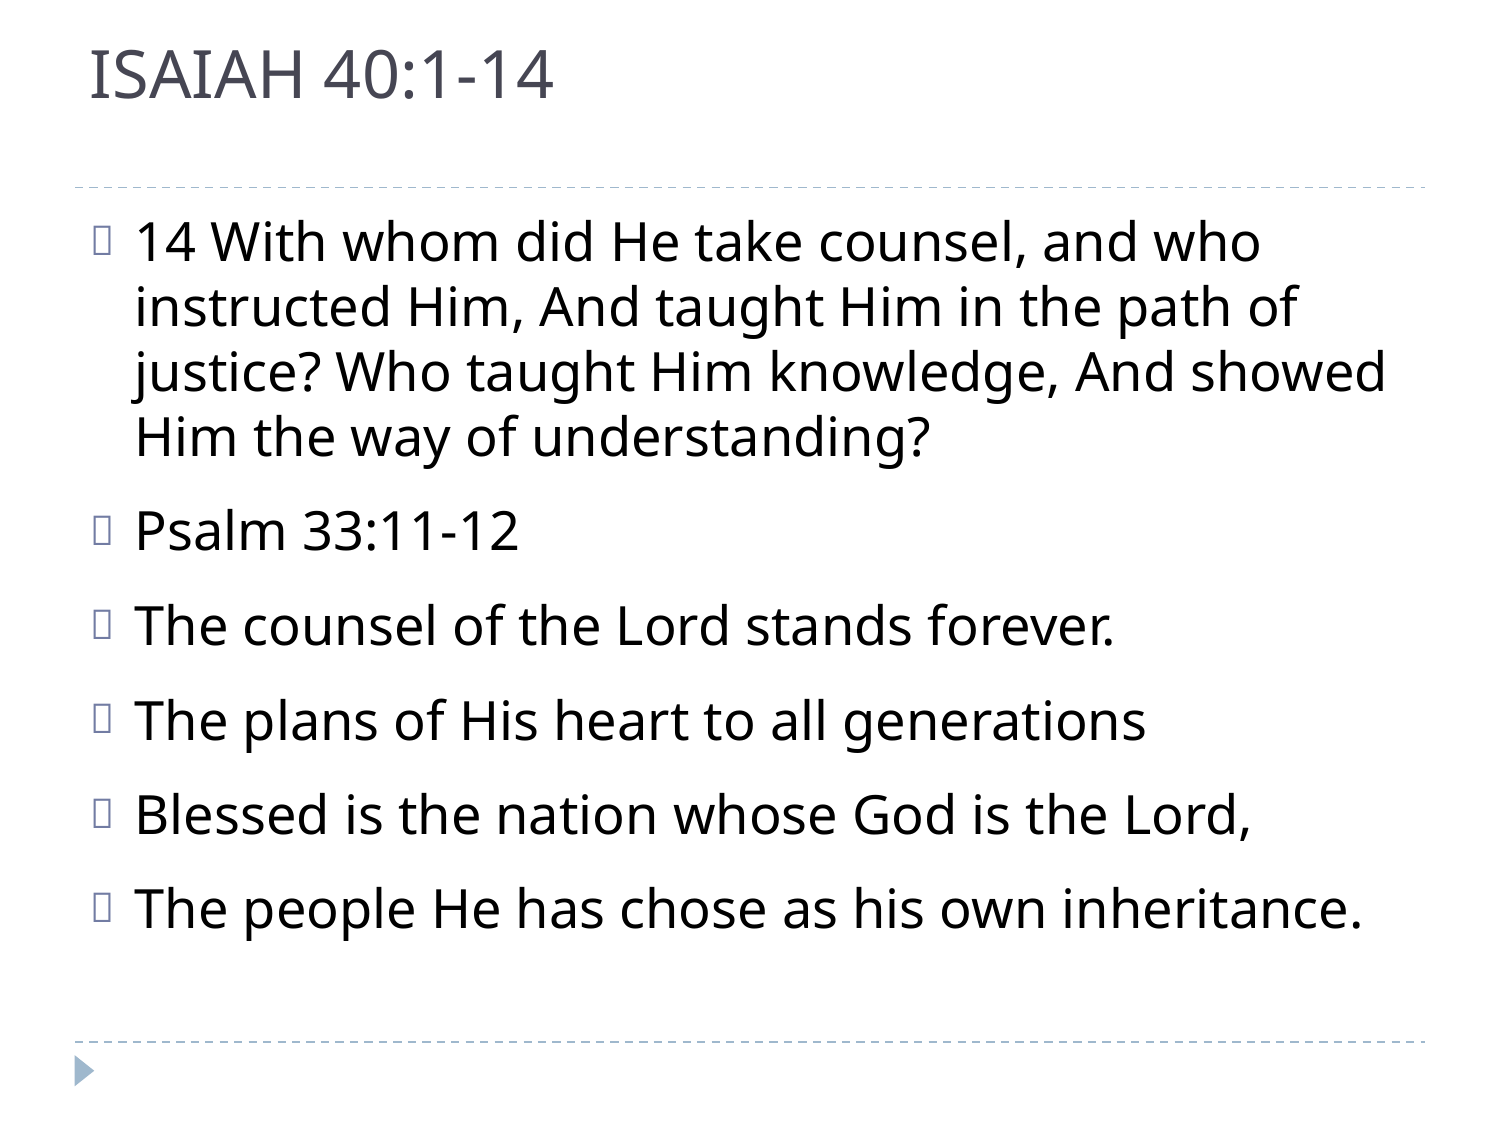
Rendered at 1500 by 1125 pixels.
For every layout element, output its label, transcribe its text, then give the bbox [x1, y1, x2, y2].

list 14 With whom did He take counsel, and who instructed Him, And taught Him in the path of justice? Who taught Him knowledge, And showed Him the way of understanding? Psalm 33:11-12 The counsel of the Lord stands forever. The plans of His heart to all generations Blessed is the nation whose God is the Lord, The people He has chose as his own inheritance. [75, 200, 1425, 1010]
title ISAIAH 40:1-14 [75, 24, 1425, 188]
